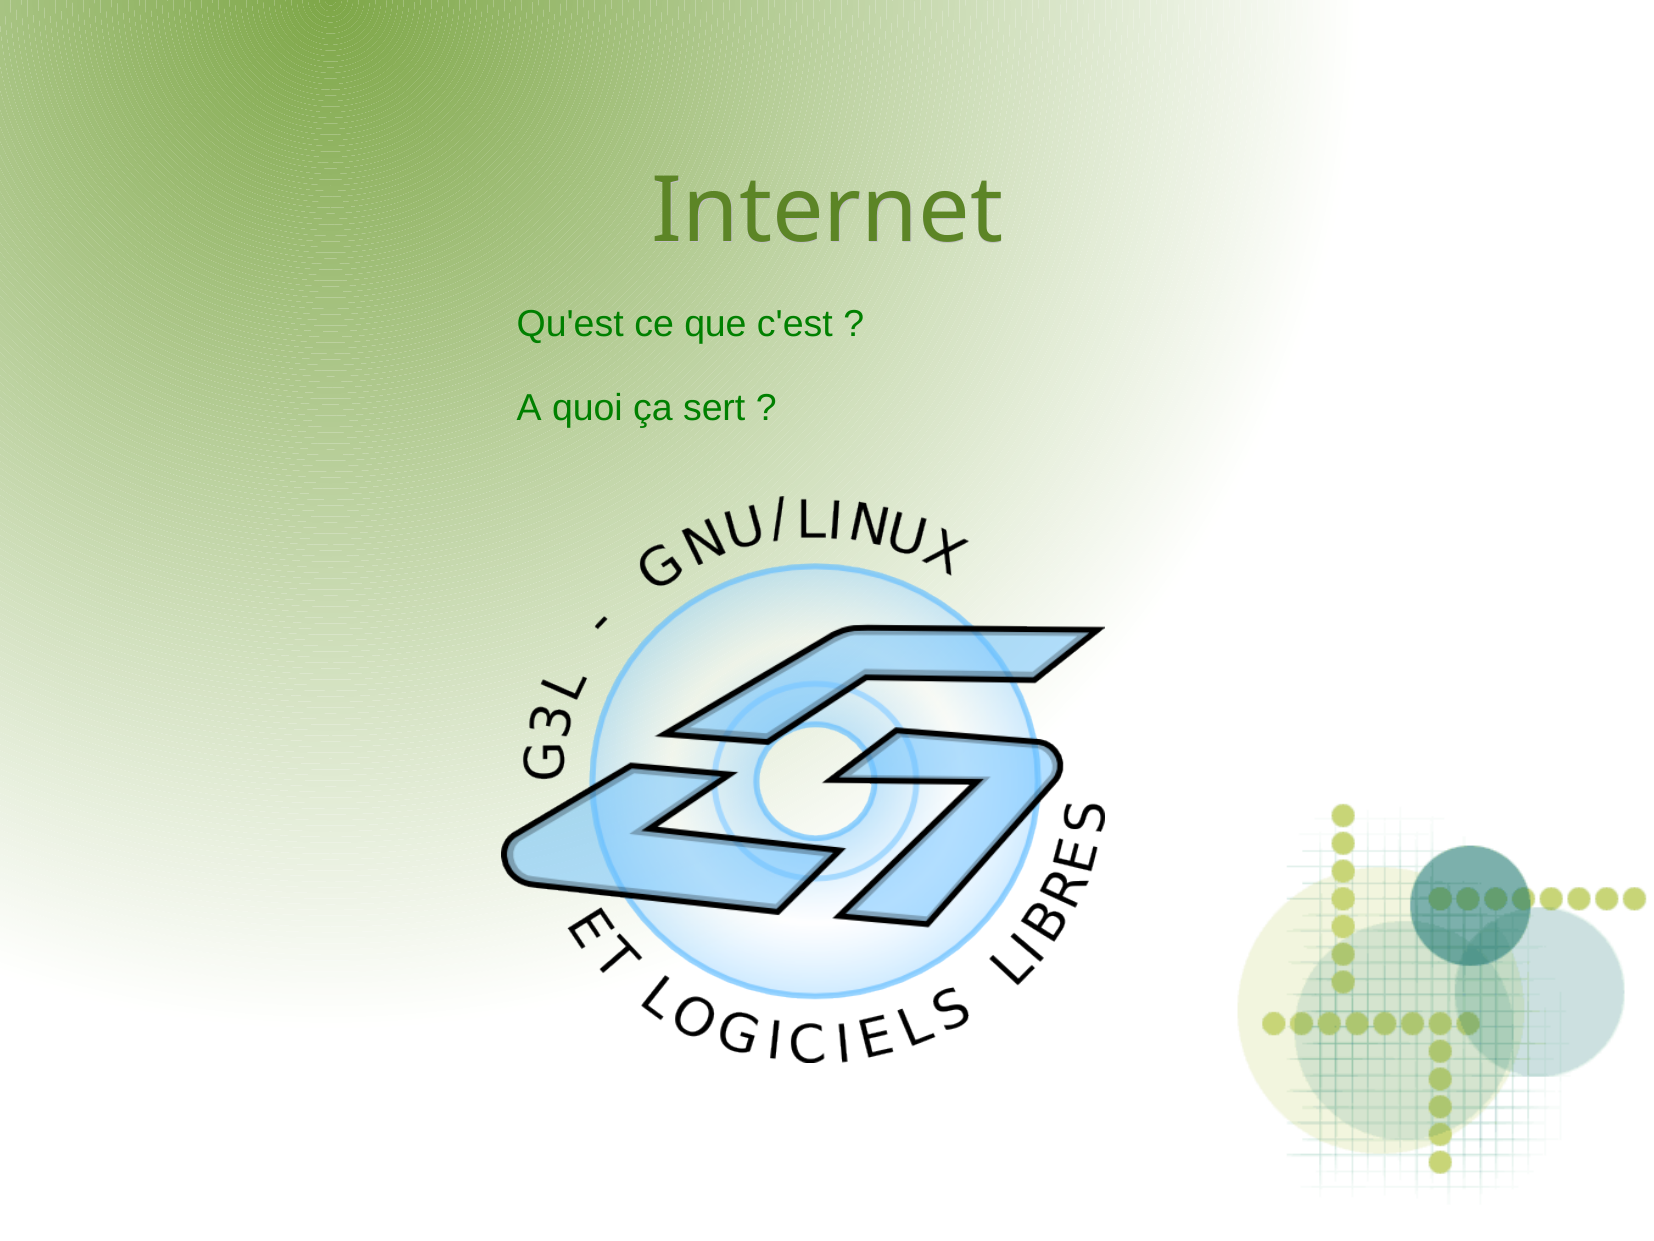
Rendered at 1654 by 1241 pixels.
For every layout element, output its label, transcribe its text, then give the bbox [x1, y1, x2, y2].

text_box Qu'est ce que c'est ? A quoi ça sert ? [501, 295, 1182, 437]
title Internet [121, 102, 1534, 311]
picture [1224, 792, 1654, 1211]
picture [501, 496, 1105, 1063]
